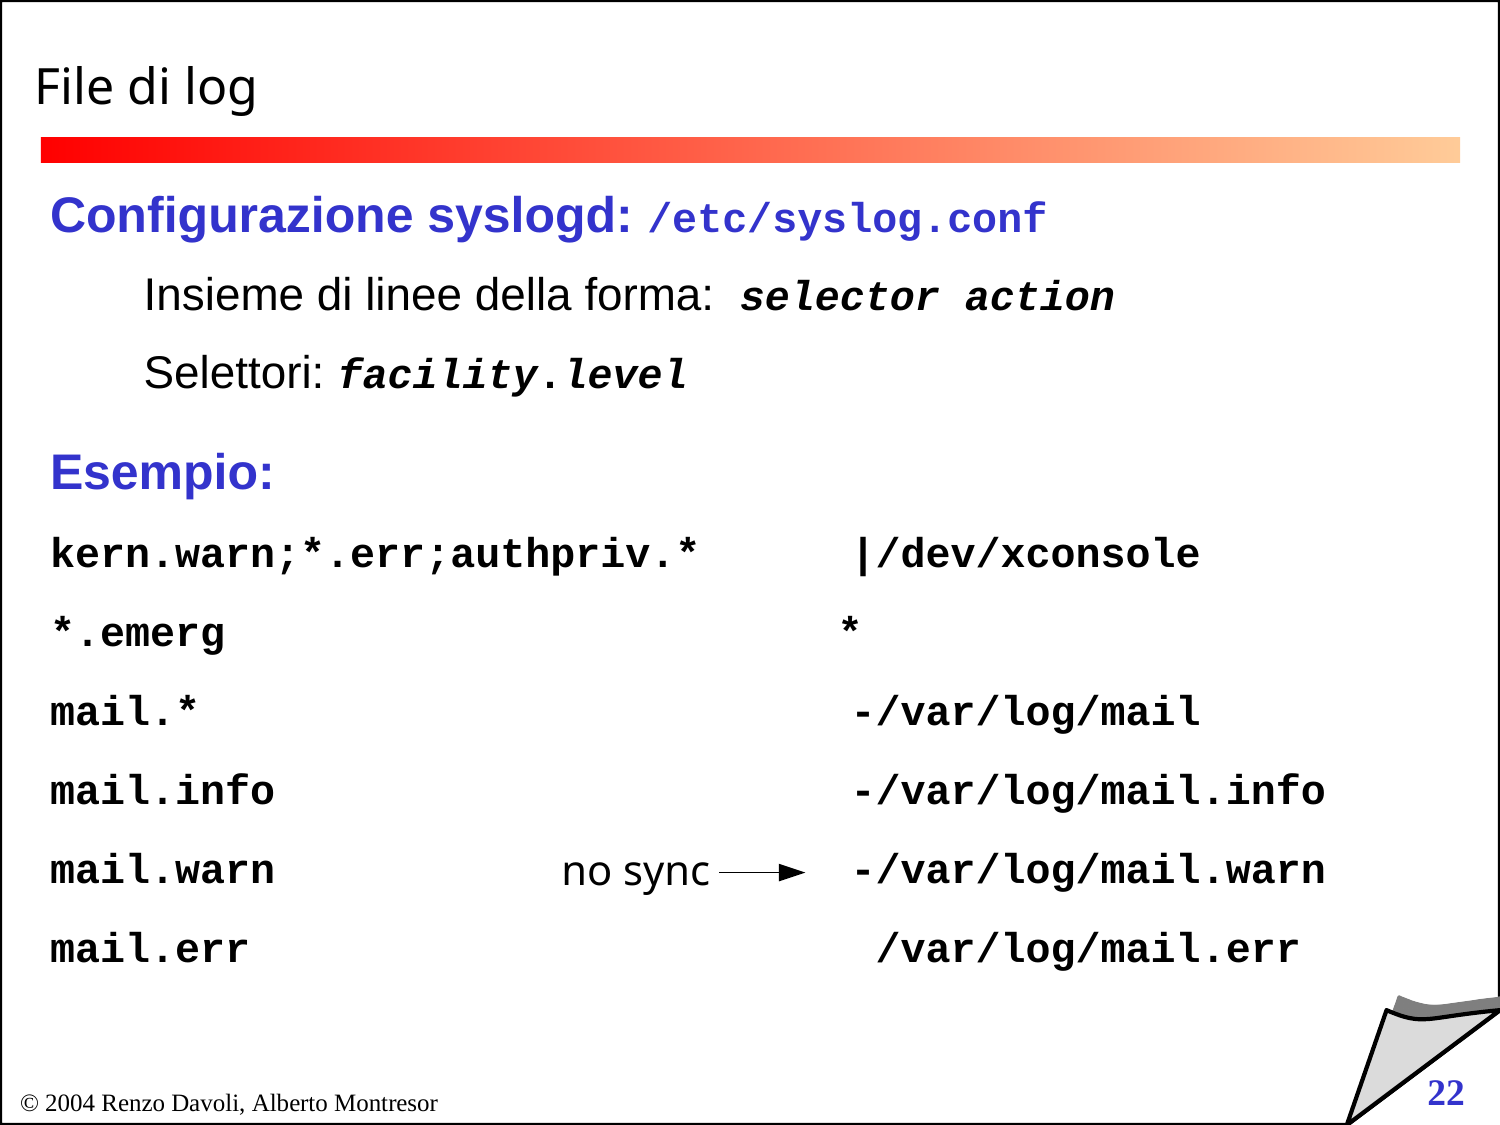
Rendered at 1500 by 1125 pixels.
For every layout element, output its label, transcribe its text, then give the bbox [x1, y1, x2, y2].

list Configurazione syslogd: /etc/syslog.conf Insieme di linee della forma: selector action Selettori: facility.level Esempio: kern.warn;*.err;authpriv.* |/dev/xconsole *.emerg * mail.* -/var/log/mail mail.info -/var/log/mail.info mail.warn -/var/log/mail.warn mail.err /var/log/mail.err [50, 187, 1450, 1054]
title File di log [34, 44, 1466, 131]
text_box no sync [561, 838, 704, 897]
